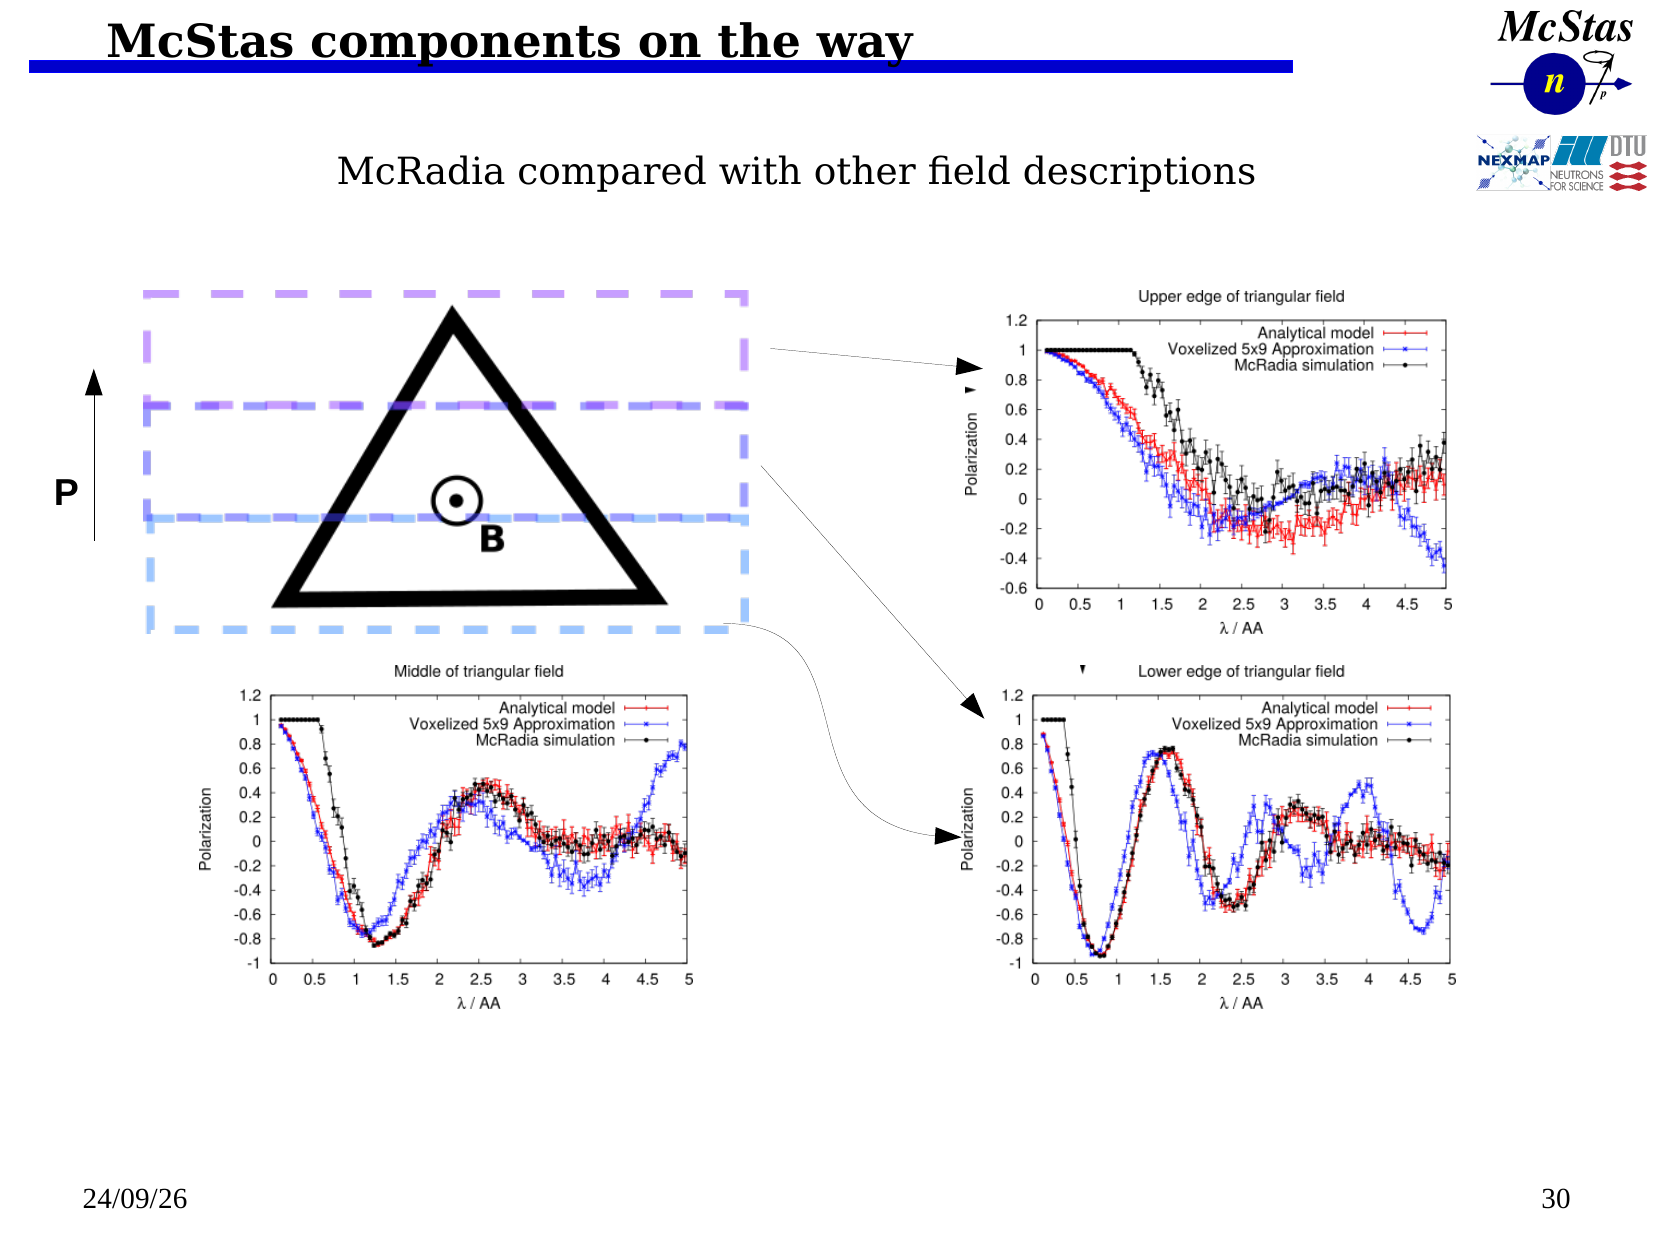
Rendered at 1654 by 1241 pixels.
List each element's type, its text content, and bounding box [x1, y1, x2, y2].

picture [965, 290, 1452, 634]
picture [143, 290, 749, 634]
text_box P [39, 464, 94, 521]
picture [961, 665, 1456, 1009]
text_box McRadia compared with other field descriptions [321, 142, 1316, 245]
picture [199, 665, 693, 1009]
title McStas components on the way [106, 11, 1489, 71]
picture [1476, 10, 1647, 191]
